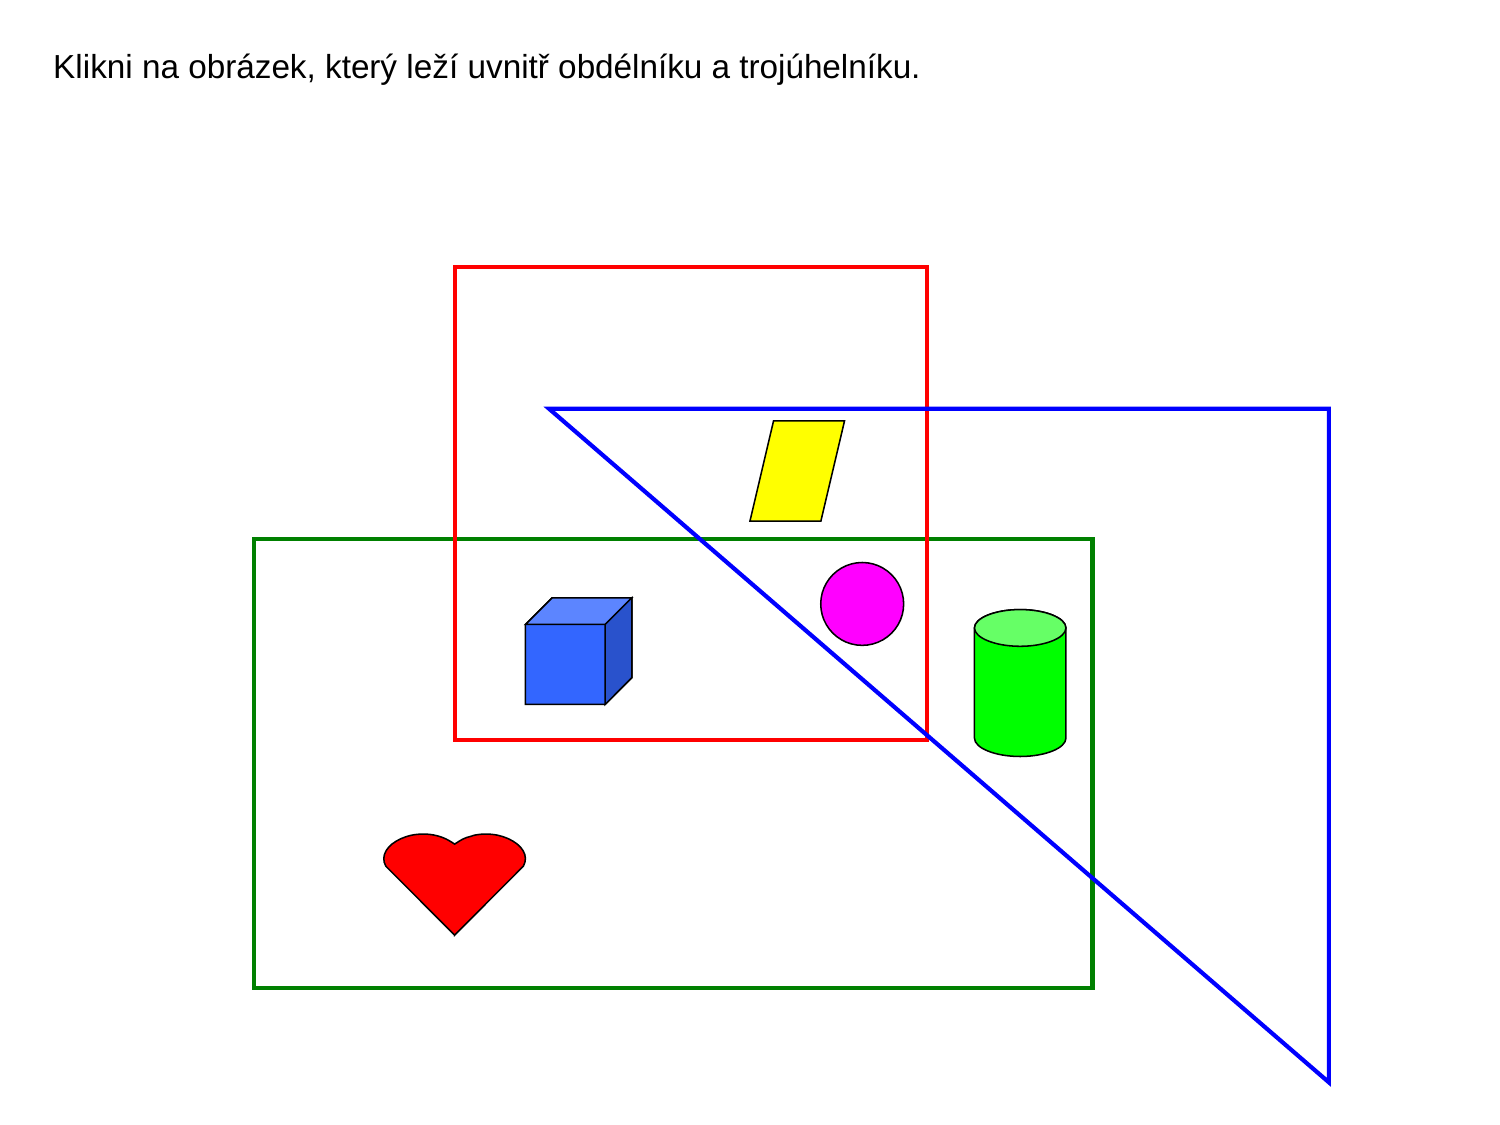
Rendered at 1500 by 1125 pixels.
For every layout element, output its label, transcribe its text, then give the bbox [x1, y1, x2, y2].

text_box [383, 834, 526, 936]
text_box [974, 630, 1066, 757]
text_box [749, 420, 845, 522]
text_box [525, 597, 632, 705]
text_box Klikni na obrázek, který leží uvnitř obdélníku a trojúhelníku. [38, 37, 937, 94]
text_box [820, 562, 904, 646]
